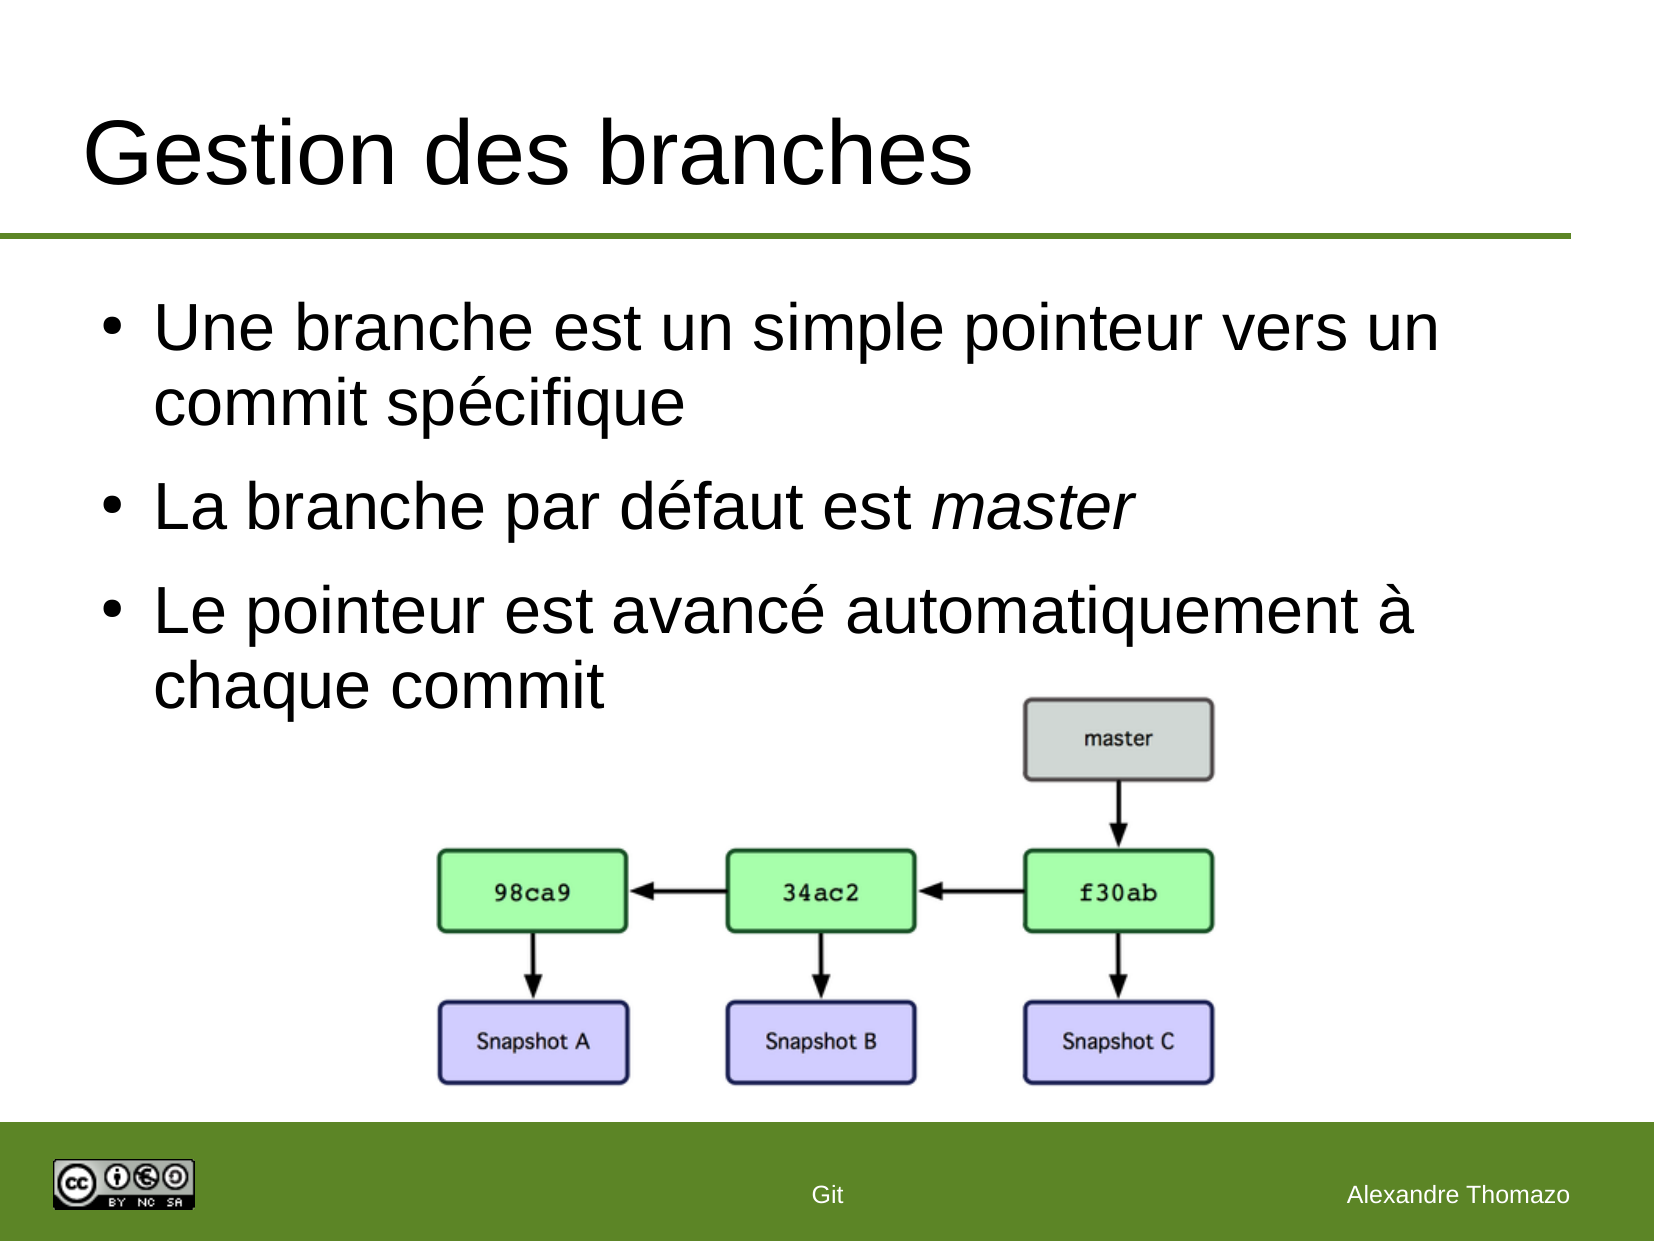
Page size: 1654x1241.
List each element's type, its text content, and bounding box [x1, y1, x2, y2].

picture [435, 1010, 1217, 1087]
list Une branche est un simple pointeur vers un commit spécifique La branche par défaut est master Le pointeur est avancé automatiquement à chaque commit [82, 290, 1538, 1010]
title Gestion des branches [82, 49, 1571, 257]
picture [53, 1159, 195, 1210]
